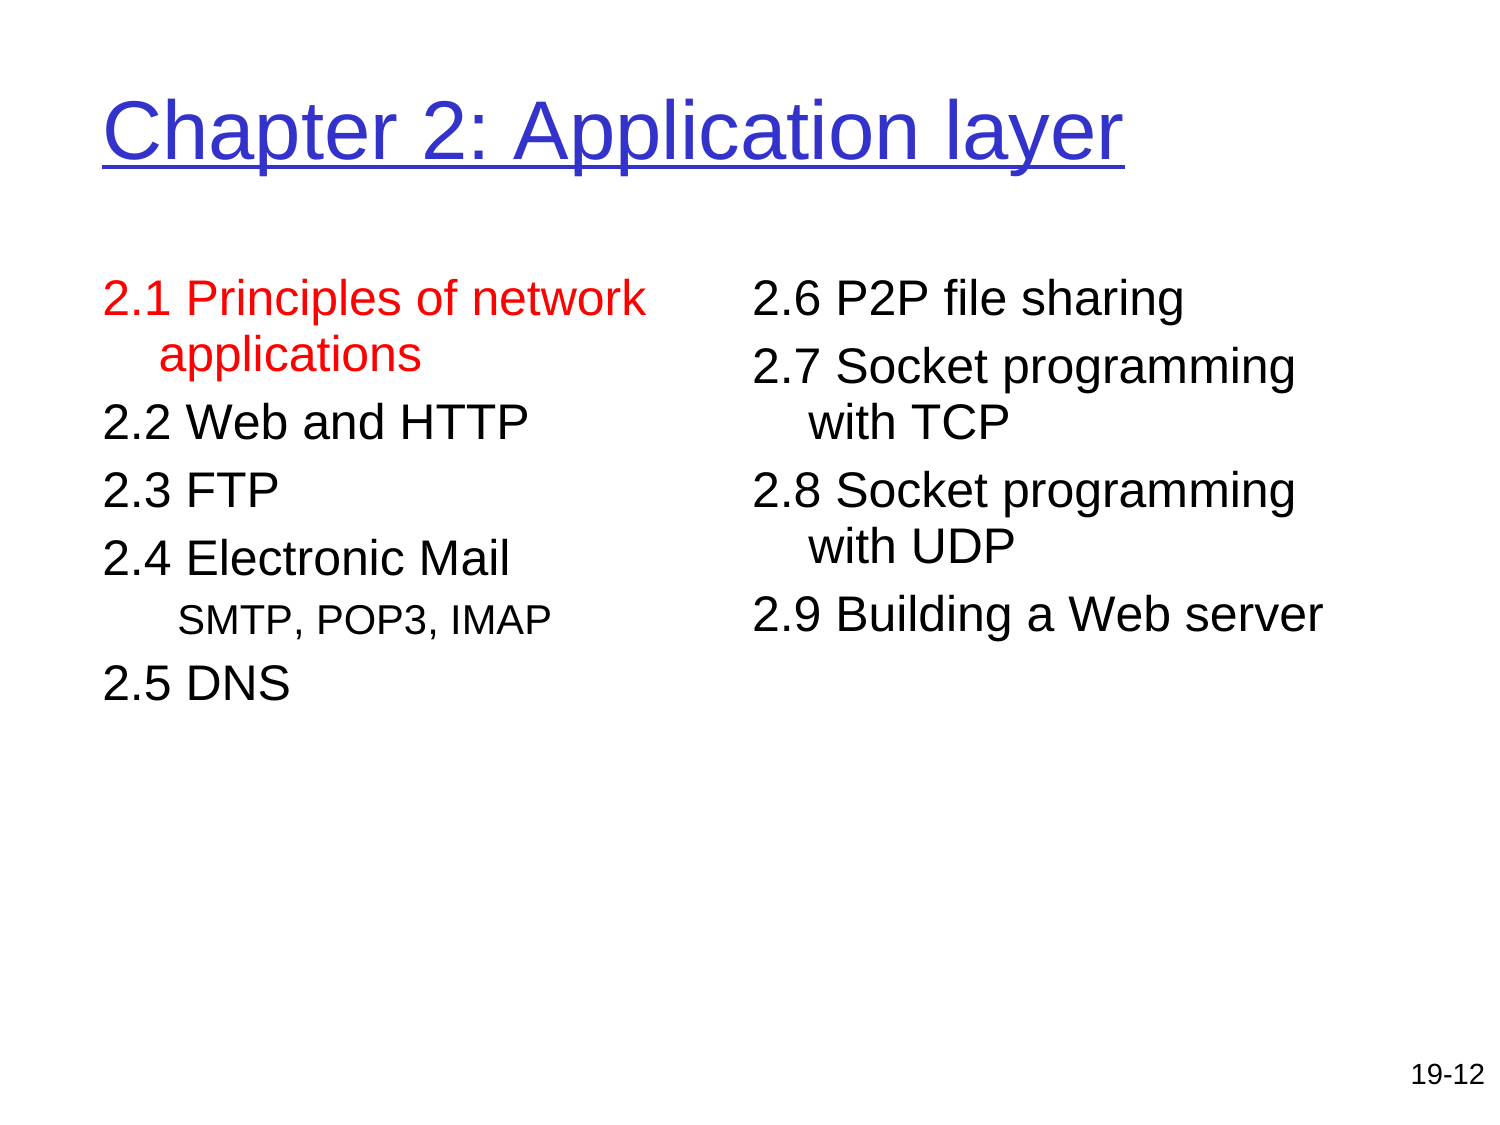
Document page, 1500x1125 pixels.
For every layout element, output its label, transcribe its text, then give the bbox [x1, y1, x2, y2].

list 2.1 Principles of network applications 2.2 Web and HTTP 2.3 FTP 2.4 Electronic Mail SMTP, POP3, IMAP 2.5 DNS [87, 262, 713, 1026]
title Chapter 2: Application layer [87, 37, 1363, 225]
list 2.6 P2P file sharing 2.7 Socket programming with TCP 2.8 Socket programming with UDP 2.9 Building a Web server [737, 262, 1403, 1026]
